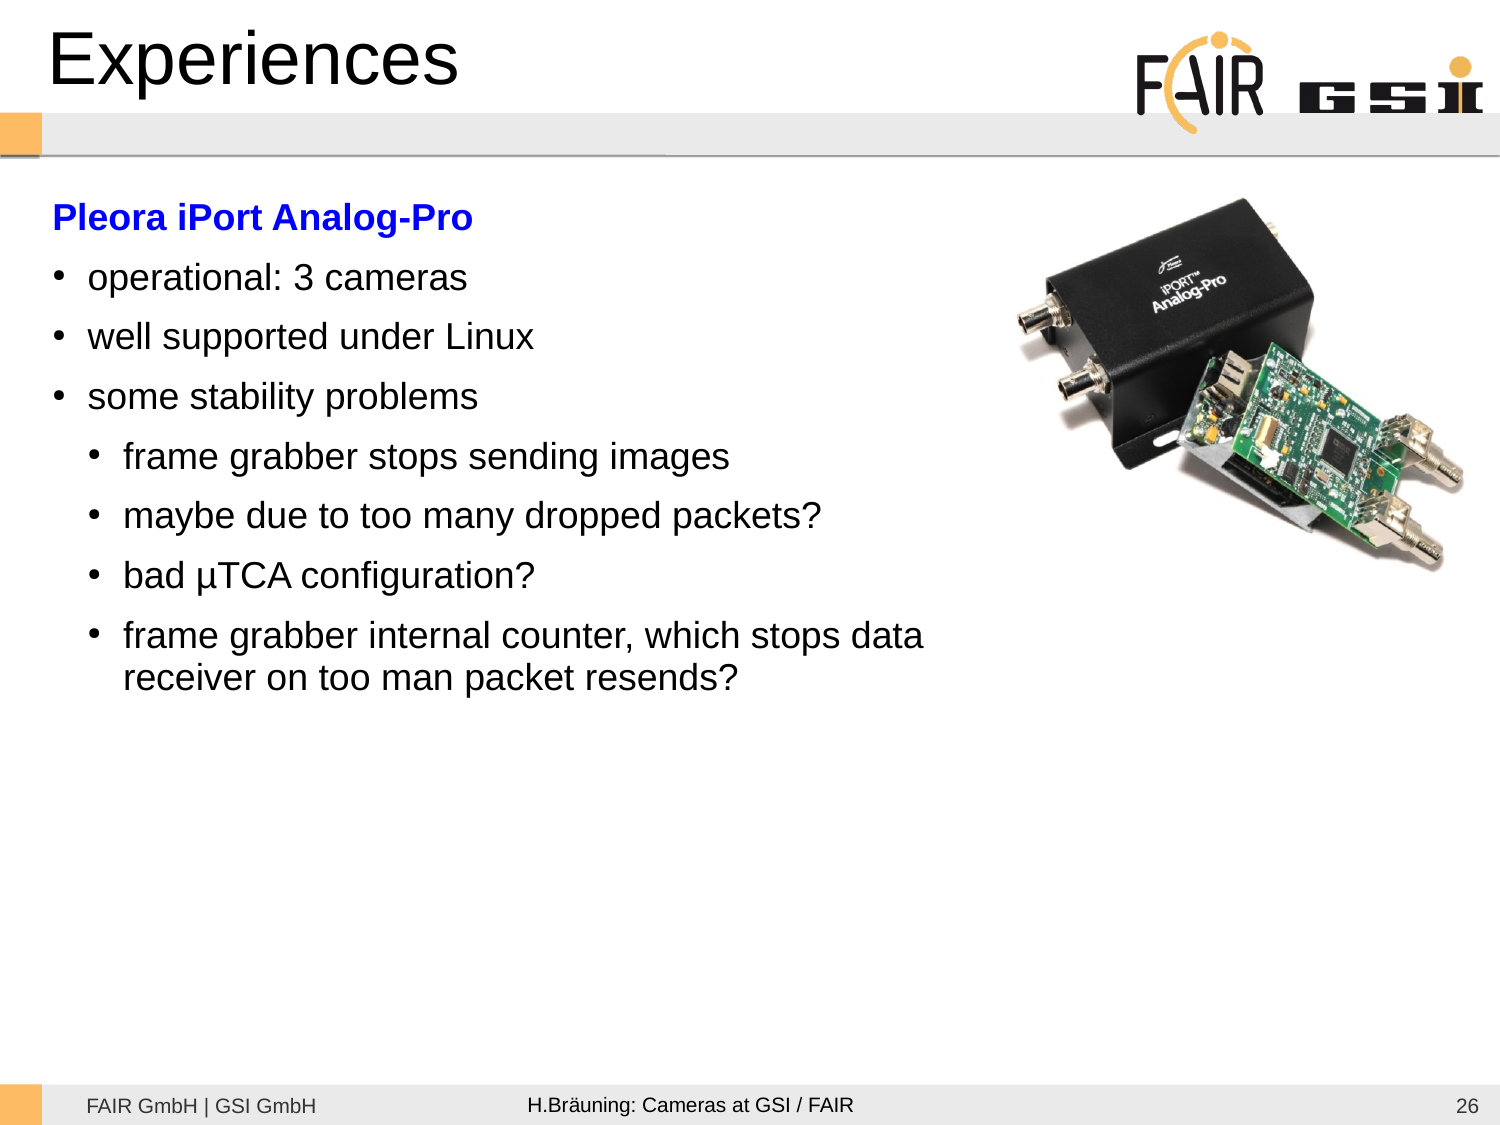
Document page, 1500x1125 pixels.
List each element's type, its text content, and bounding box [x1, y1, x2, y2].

picture [1136, 29, 1264, 136]
picture [944, 163, 1496, 597]
title Experiences [47, 0, 1117, 119]
picture [1298, 54, 1484, 113]
text_box Pleora iPort Analog-Pro operational: 3 cameras well supported under Linux some stability problems frame grabber stops sending images maybe due to too many dropped packets? bad µTCA configuration? frame grabber internal counter, which stops data receiver on too man packet resends? [37, 188, 1010, 706]
